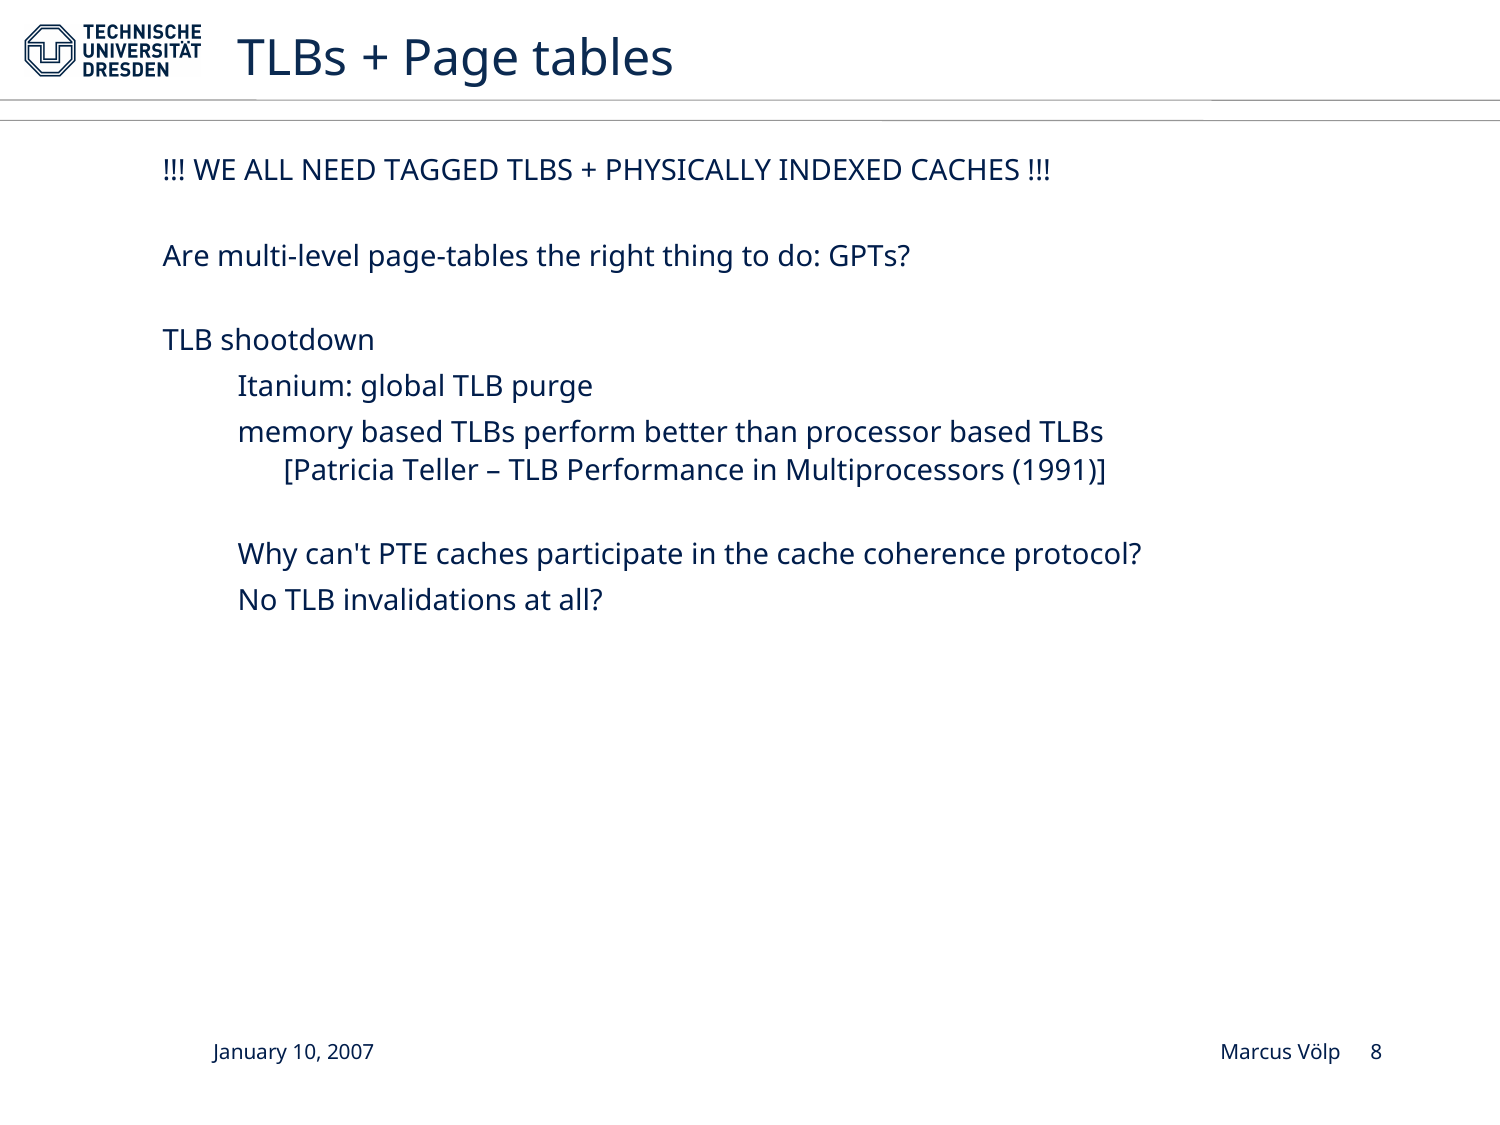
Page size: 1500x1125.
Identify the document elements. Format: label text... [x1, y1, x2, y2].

picture [24, 24, 201, 77]
title TLBs + Page tables [237, 19, 1437, 92]
list !!! WE ALL NEED TAGGED TLBS + PHYSICALLY INDEXED CACHES !!! Are multi-level page-tables the right thing to do: GPTs? TLB shootdown Itanium: global TLB purge memory based TLBs perform better than processor based TLBs [Patricia Teller – TLB Performance in Multiprocessors (1991)] Why can't PTE caches participate in the cache coherence protocol? No TLB invalidations at all? [162, 149, 1387, 985]
